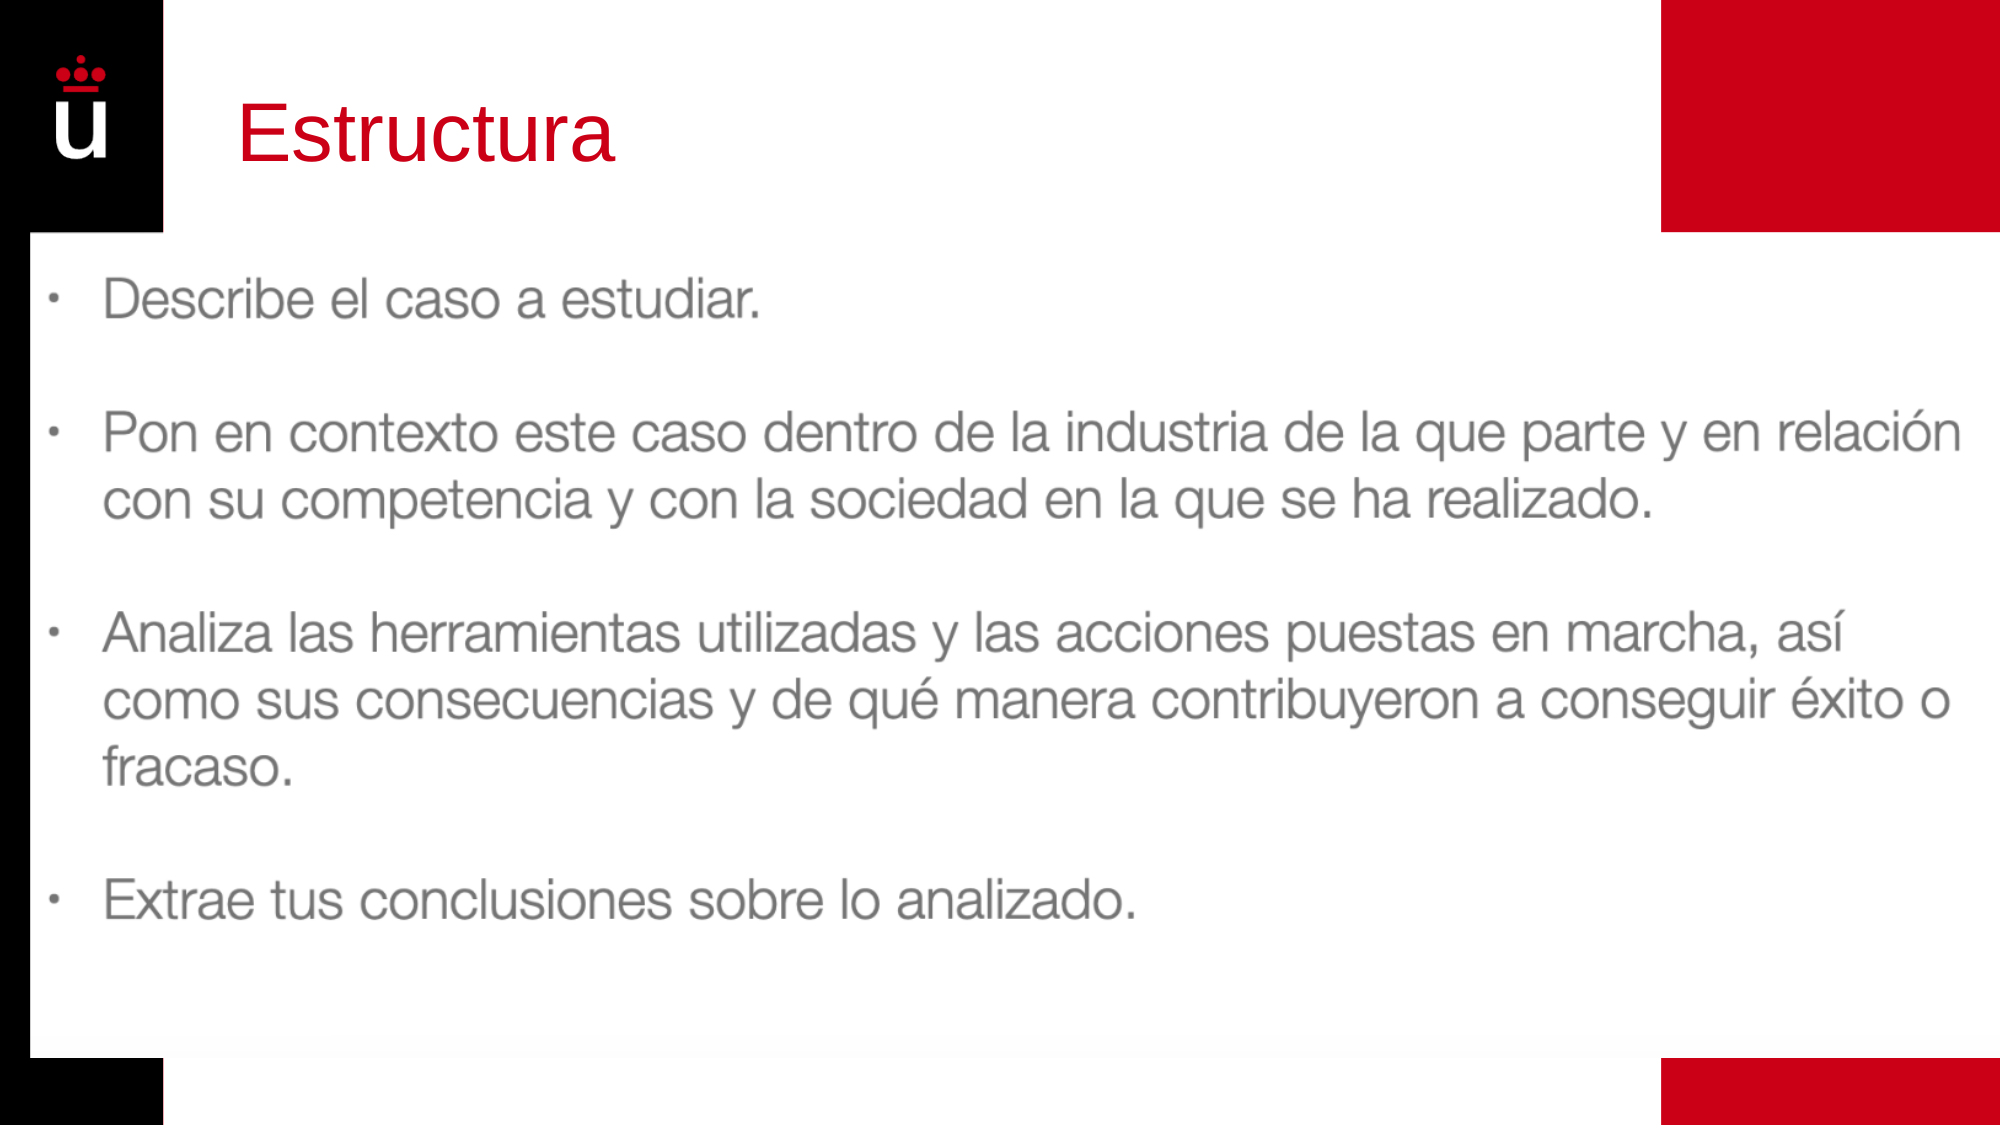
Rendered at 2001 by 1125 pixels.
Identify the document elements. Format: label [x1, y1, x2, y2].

picture [29, 231, 2000, 1058]
picture [55, 55, 117, 165]
